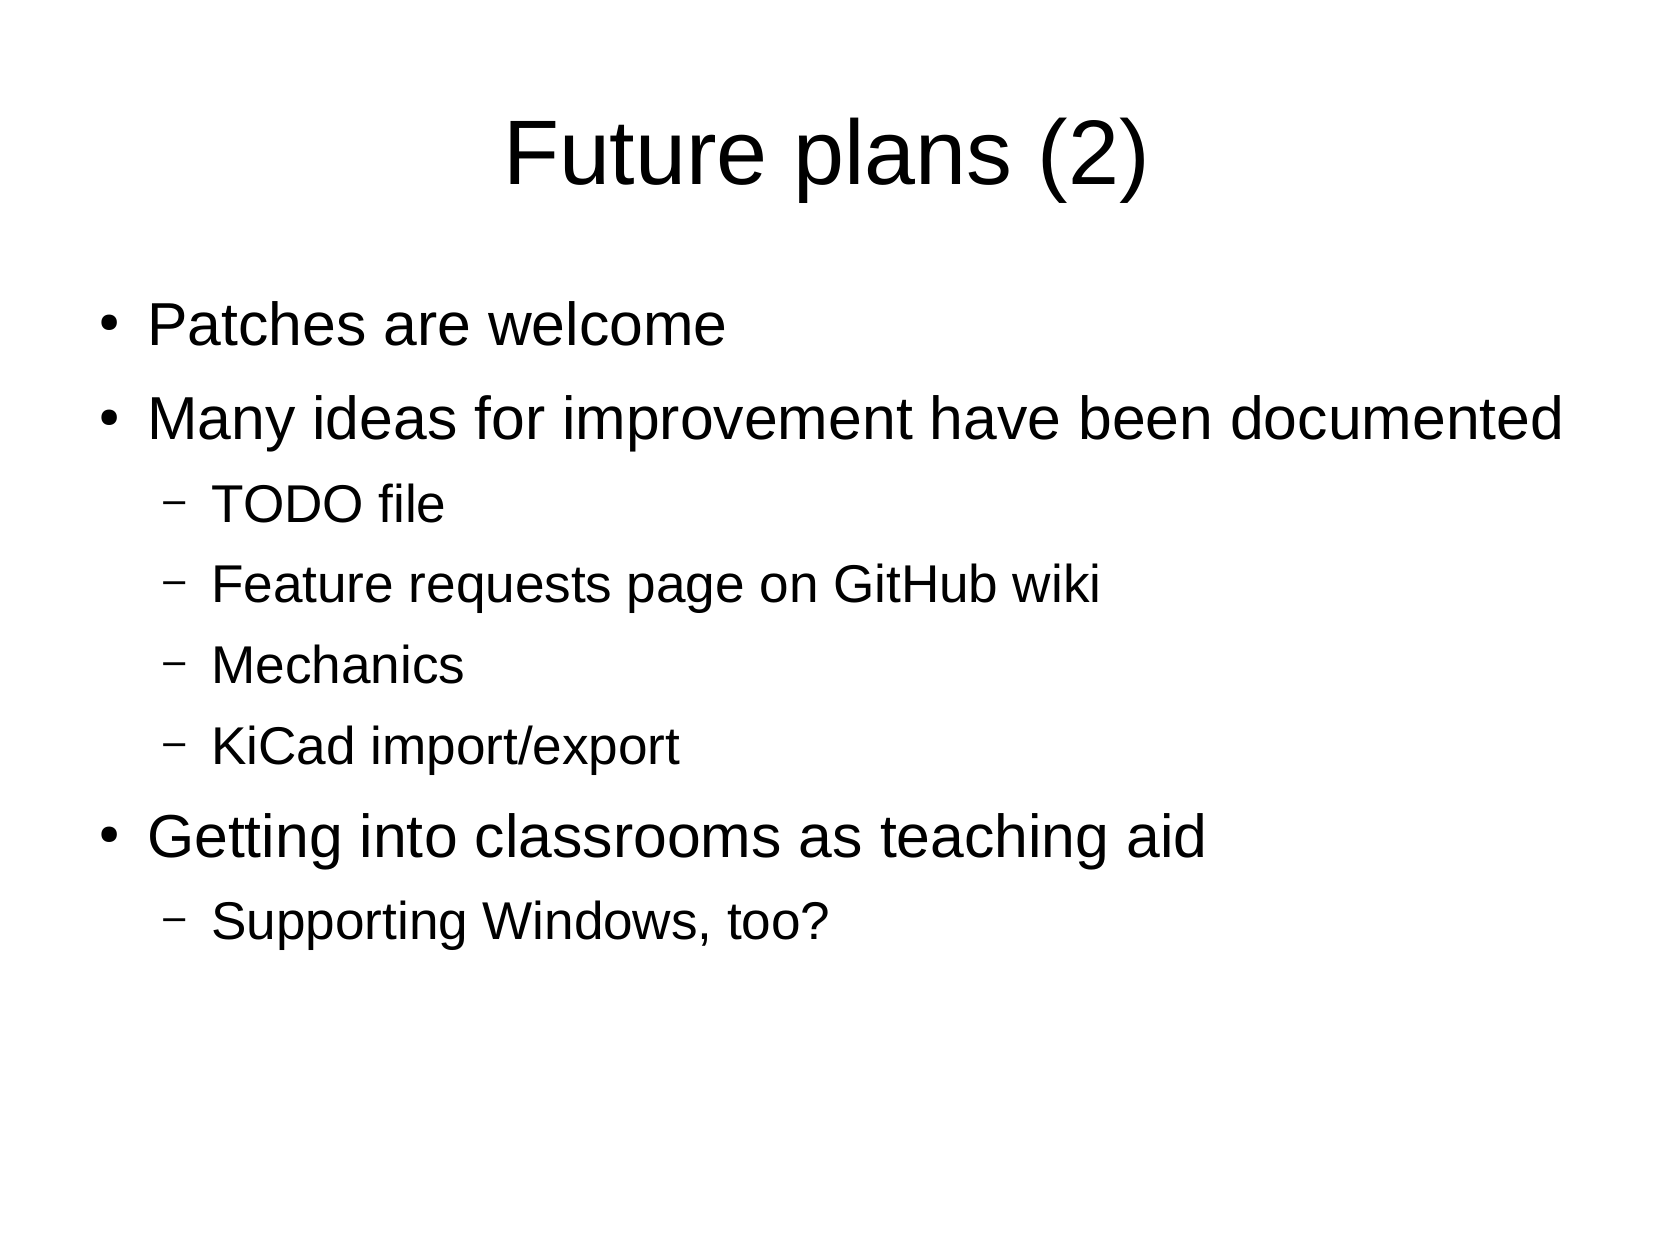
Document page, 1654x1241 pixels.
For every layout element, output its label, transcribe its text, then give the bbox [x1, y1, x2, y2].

title Future plans (2) [82, 49, 1571, 257]
list Patches are welcome Many ideas for improvement have been documented TODO file Feature requests page on GitHub wiki Mechanics KiCad import/export Getting into classrooms as teaching aid Supporting Windows, too? [82, 290, 1571, 1010]
